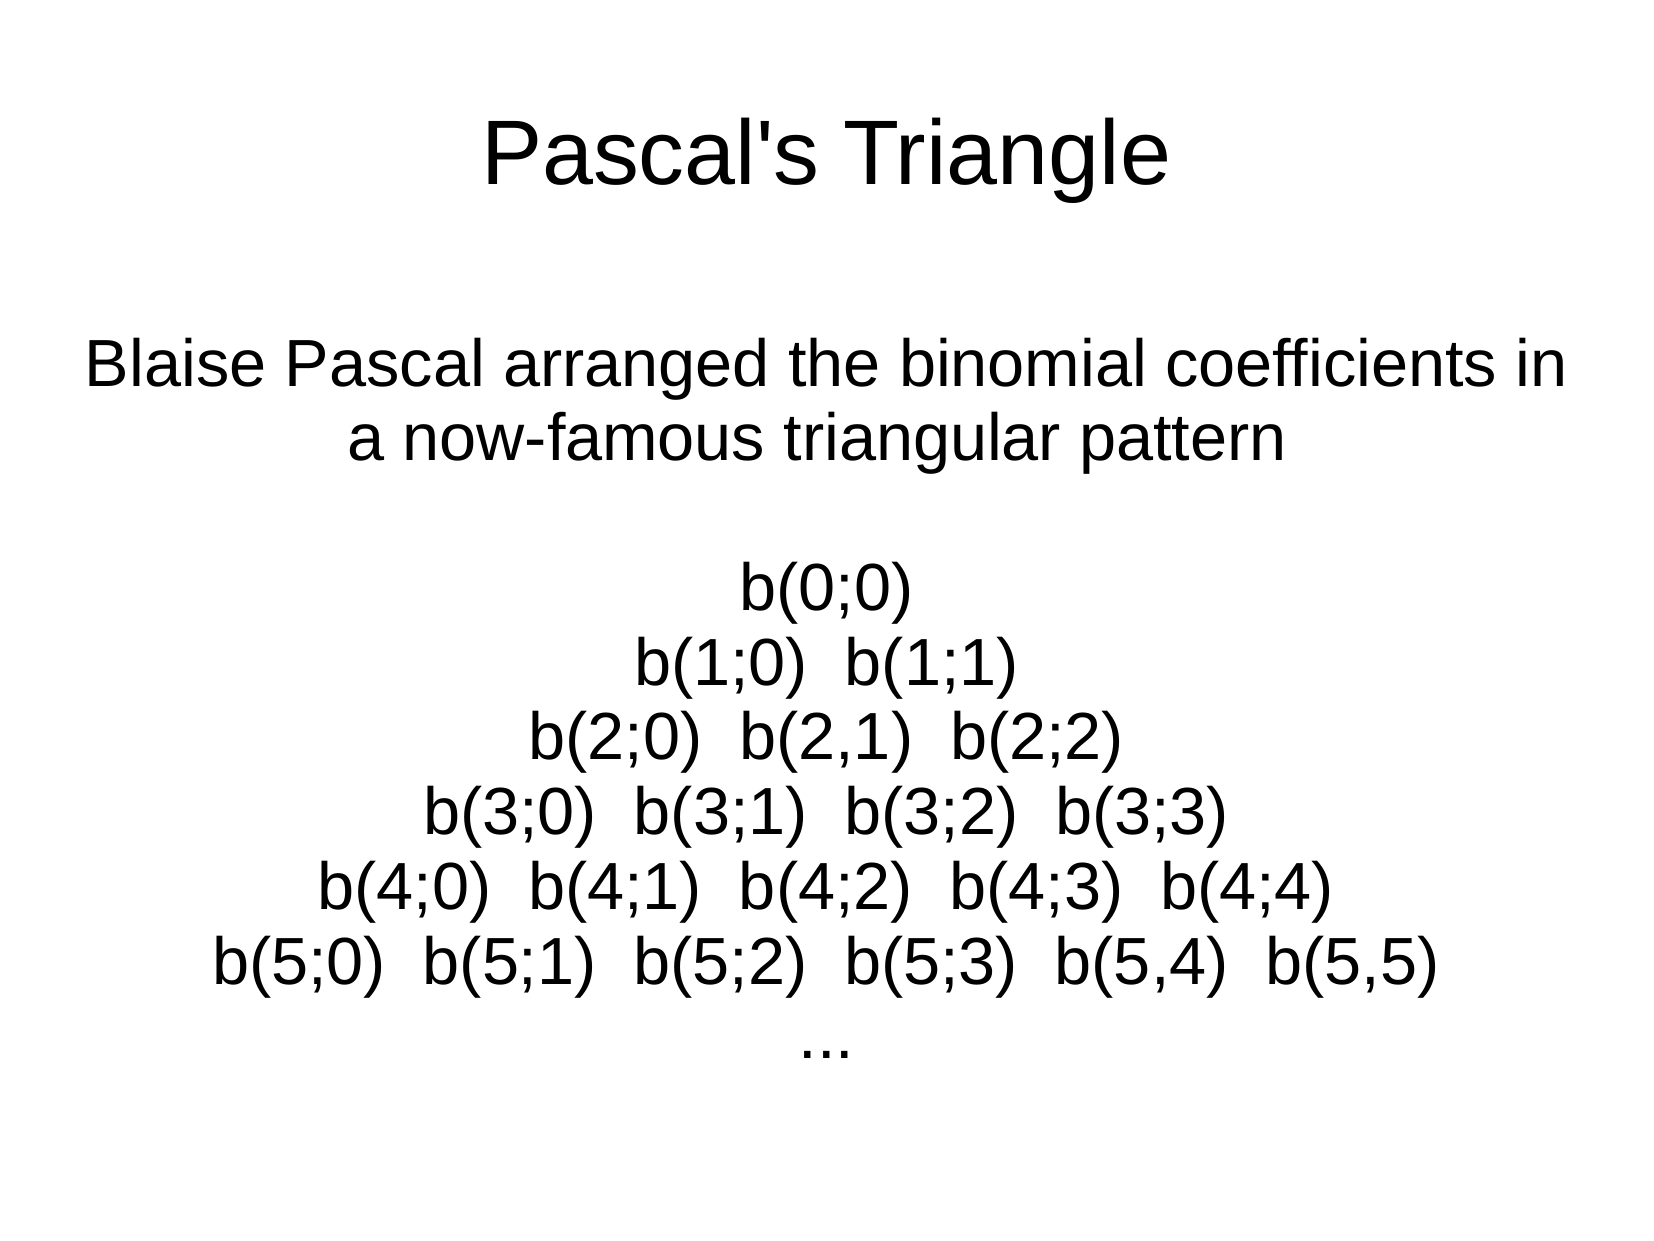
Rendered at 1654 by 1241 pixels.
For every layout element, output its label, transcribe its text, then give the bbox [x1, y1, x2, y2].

title Pascal's Triangle [82, 56, 1571, 250]
subtitle Blaise Pascal arranged the binomial coefficients in a now-famous triangular pattern b(0;0) b(1;0) b(1;1) b(2;0) b(2,1) b(2;2) b(3;0) b(3;1) b(3;2) b(3;3) b(4;0) b(4;1) b(4;2) b(4;3) b(4;4) b(5;0) b(5;1) b(5;2) b(5;3) b(5,4) b(5,5) ... [82, 297, 1571, 1102]
